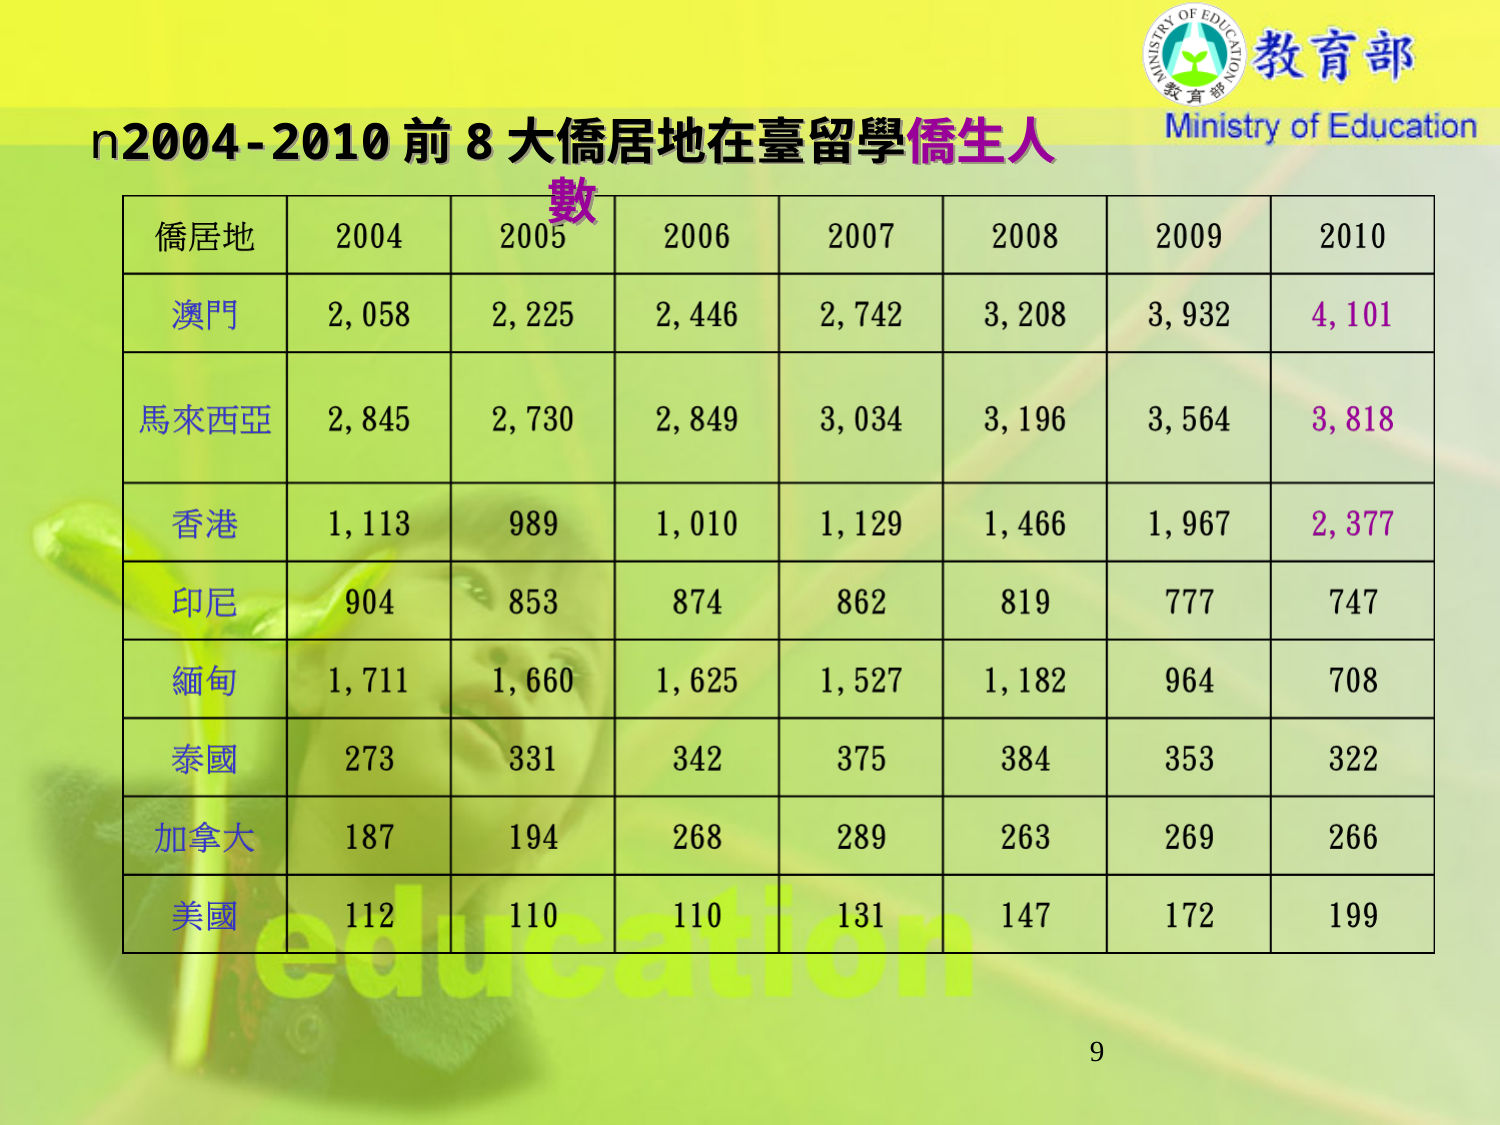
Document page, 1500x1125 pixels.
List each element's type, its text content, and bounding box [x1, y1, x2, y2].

picture [576, 204, 582, 213]
picture [118, 196, 1435, 954]
text_box [1074, 1025, 1388, 1101]
text_box 2004-2010前8大僑居地在臺留學僑生人數 [53, 101, 1093, 177]
